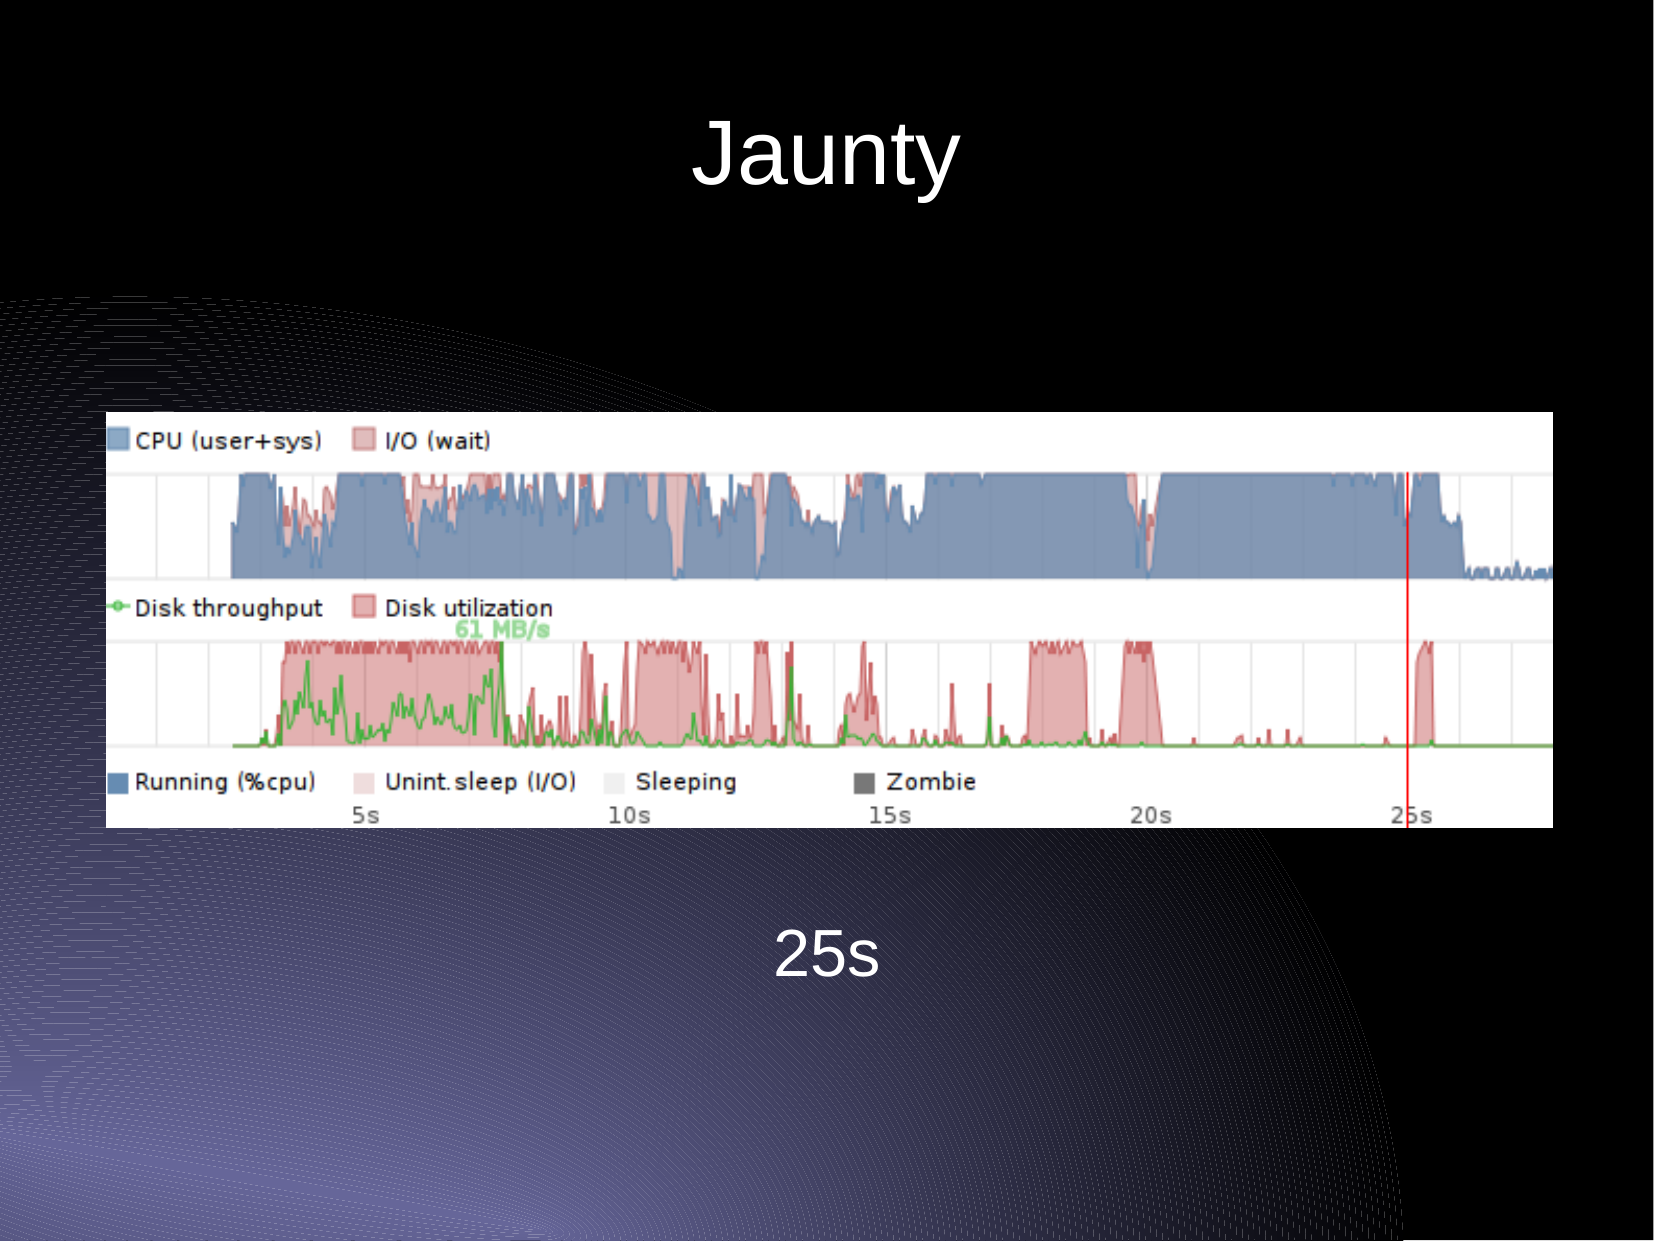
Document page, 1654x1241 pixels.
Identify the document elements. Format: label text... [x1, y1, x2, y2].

subtitle 25s [82, 56, 1571, 1102]
